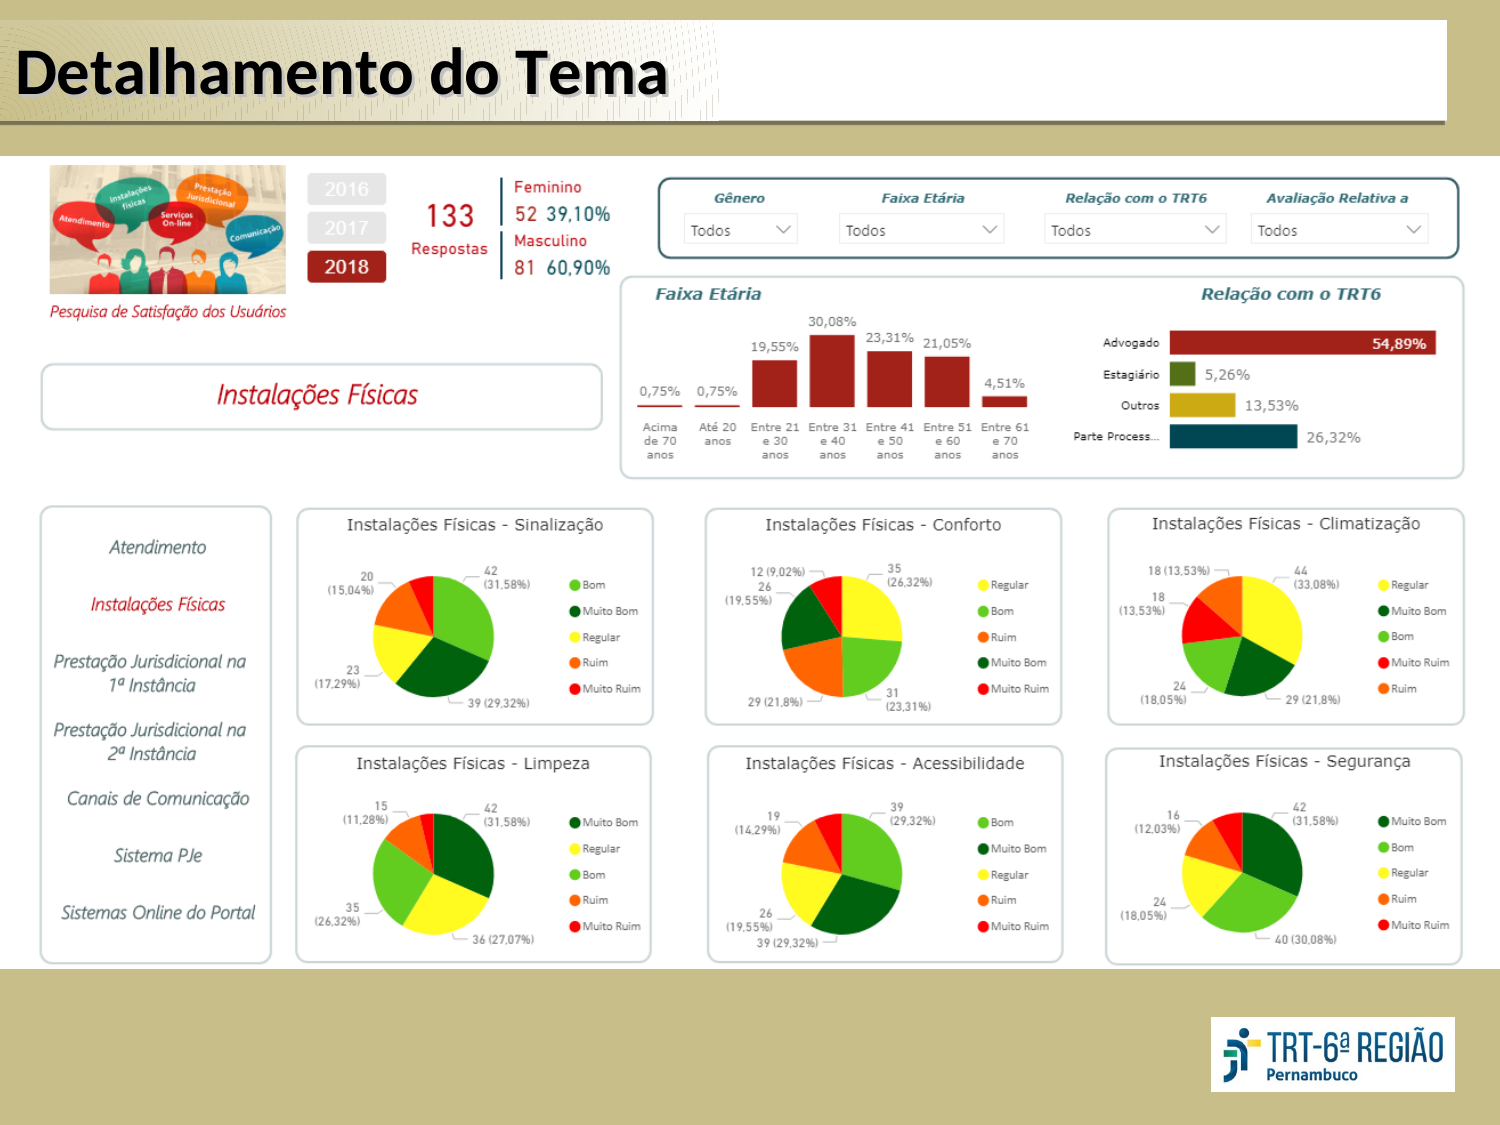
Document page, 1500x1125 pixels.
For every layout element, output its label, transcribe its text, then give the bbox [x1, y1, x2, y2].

text_box [0, 0, 1500, 156]
text_box [0, 969, 1500, 1125]
text_box Detalhamento do Tema [0, 20, 1447, 121]
picture [1211, 1017, 1455, 1092]
picture [19, 156, 1479, 969]
